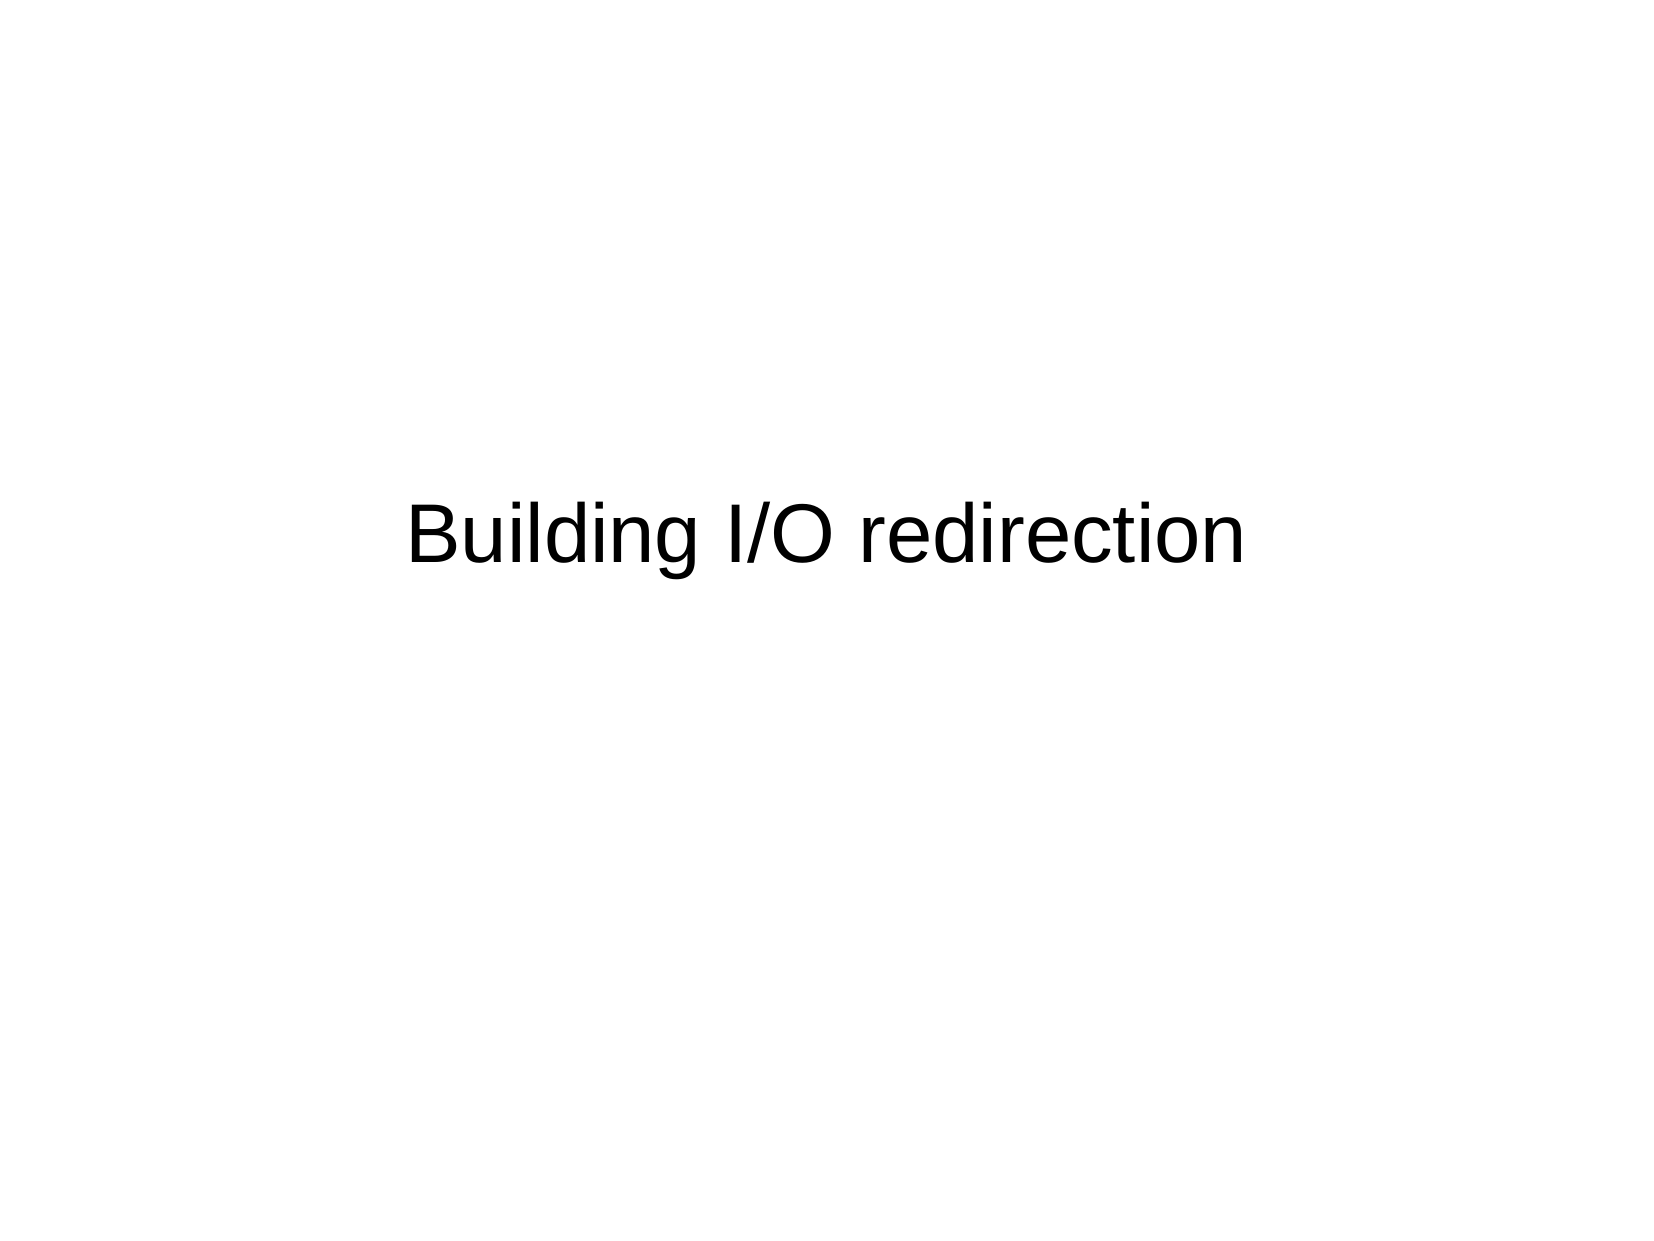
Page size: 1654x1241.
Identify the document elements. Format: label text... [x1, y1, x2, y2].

subtitle Building I/O redirection [82, 49, 1571, 1010]
